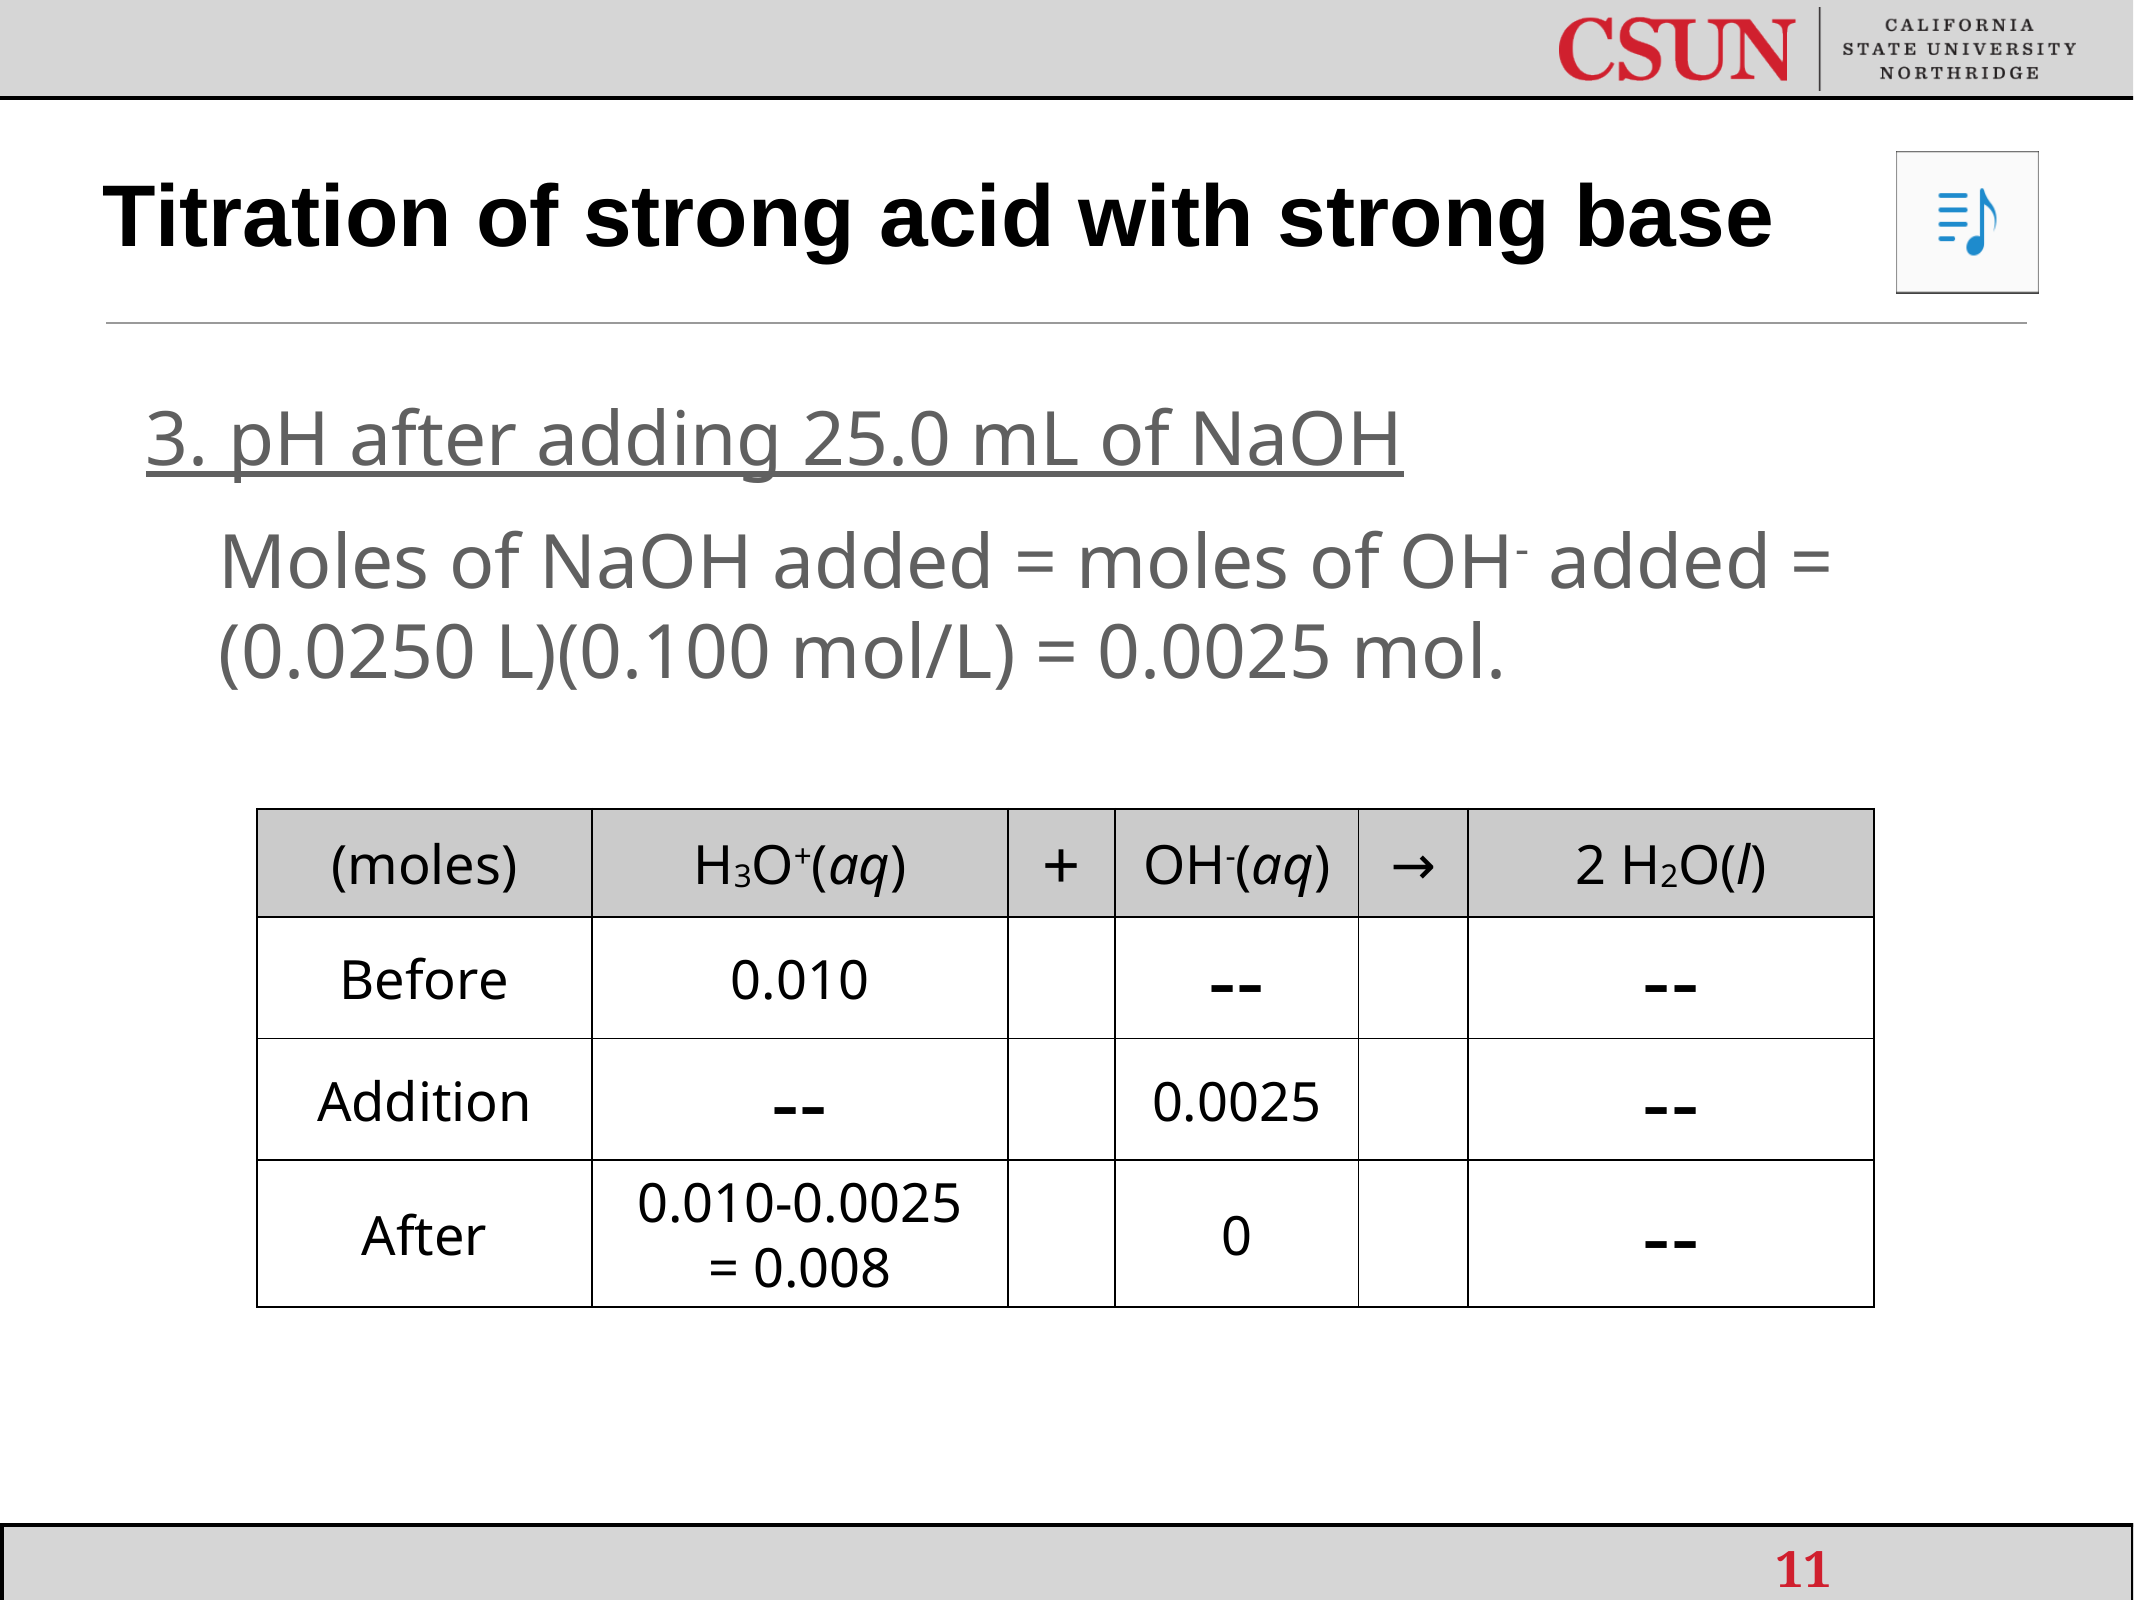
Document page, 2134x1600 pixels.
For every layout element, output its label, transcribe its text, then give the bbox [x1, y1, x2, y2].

table_cell -- [1469, 918, 1873, 1038]
table_cell 0.0025 [1116, 1039, 1358, 1159]
table_header → [1359, 810, 1467, 916]
table_cell After [258, 1161, 591, 1306]
table_cell [1009, 1161, 1114, 1306]
table_header (moles) [258, 810, 591, 916]
text_box [1895, 150, 2041, 295]
title Titration of strong acid with strong base [93, 130, 2086, 273]
table_header 2 H2O(l) [1469, 810, 1873, 916]
table_cell [1359, 918, 1467, 1038]
table_header + [1009, 810, 1114, 916]
table_cell Before [258, 918, 591, 1038]
table_cell -- [1469, 1039, 1873, 1159]
table_header H3O+(aq) [593, 810, 1007, 916]
table_cell -- [1116, 918, 1358, 1038]
picture [1559, 7, 2076, 91]
table_cell Addition [258, 1039, 591, 1159]
table_cell 0.010 [593, 918, 1007, 1038]
table_cell 0.010-0.0025 = 0.008 [593, 1161, 1007, 1306]
table_cell -- [593, 1039, 1007, 1159]
table_header OH-(aq) [1116, 810, 1358, 916]
list 3. pH after adding 25.0 mL of NaOH Moles of NaOH added = moles of OH- added = (0.0250 L)(0.100 mol/L) = 0.0025 mol. [93, 382, 2040, 751]
table_cell [1359, 1161, 1467, 1306]
table_cell -- [1469, 1161, 1873, 1306]
table_cell [1009, 918, 1114, 1038]
table_cell [1359, 1039, 1467, 1159]
table_cell [1009, 1039, 1114, 1159]
table_cell 0 [1116, 1161, 1358, 1306]
